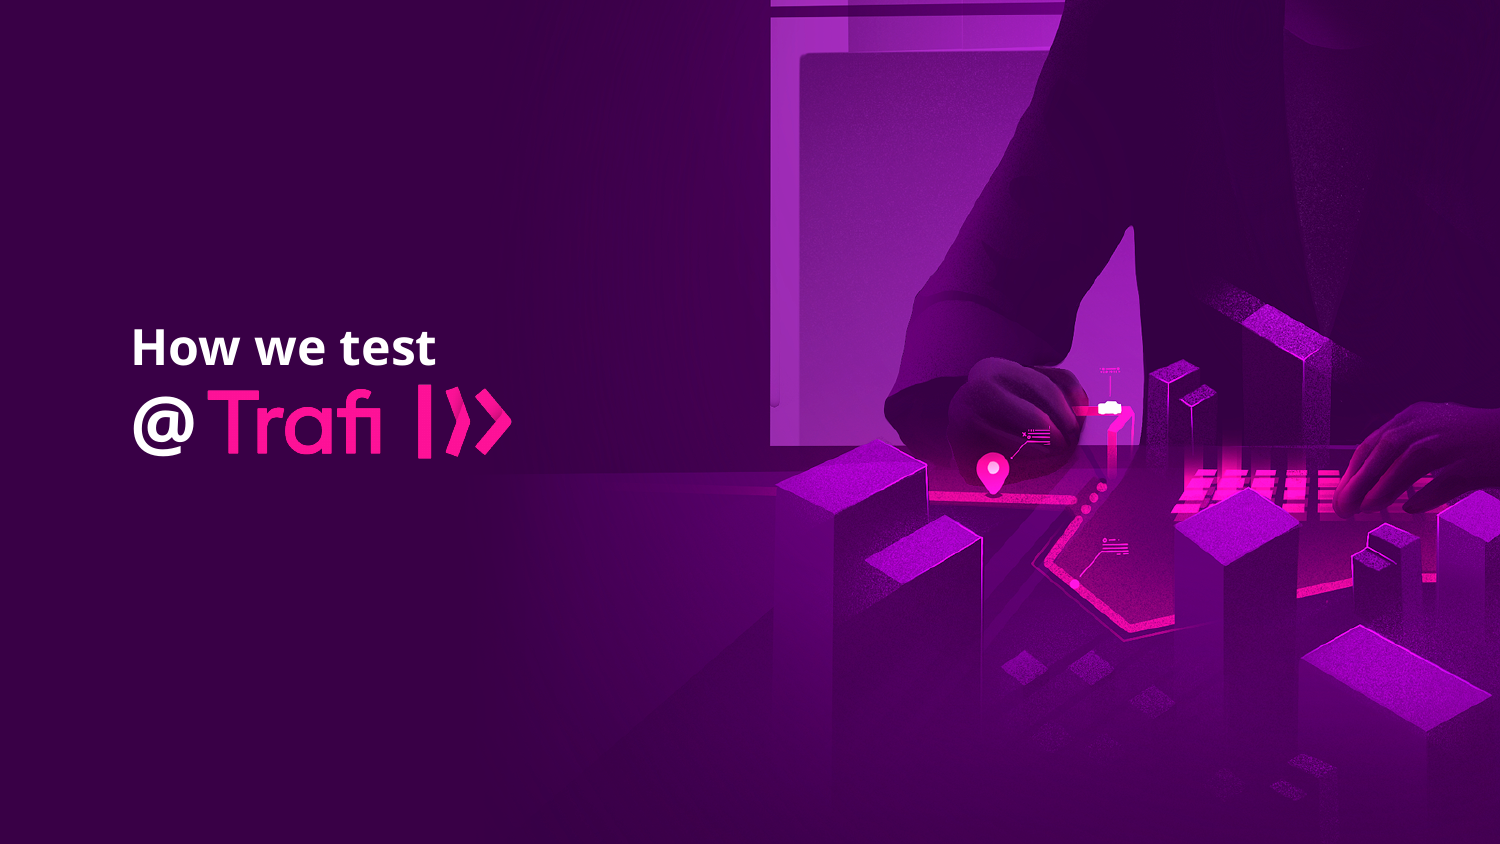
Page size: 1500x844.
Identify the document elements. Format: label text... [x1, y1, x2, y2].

picture [0, 0, 1500, 844]
text_box How we test @ [115, 300, 501, 476]
